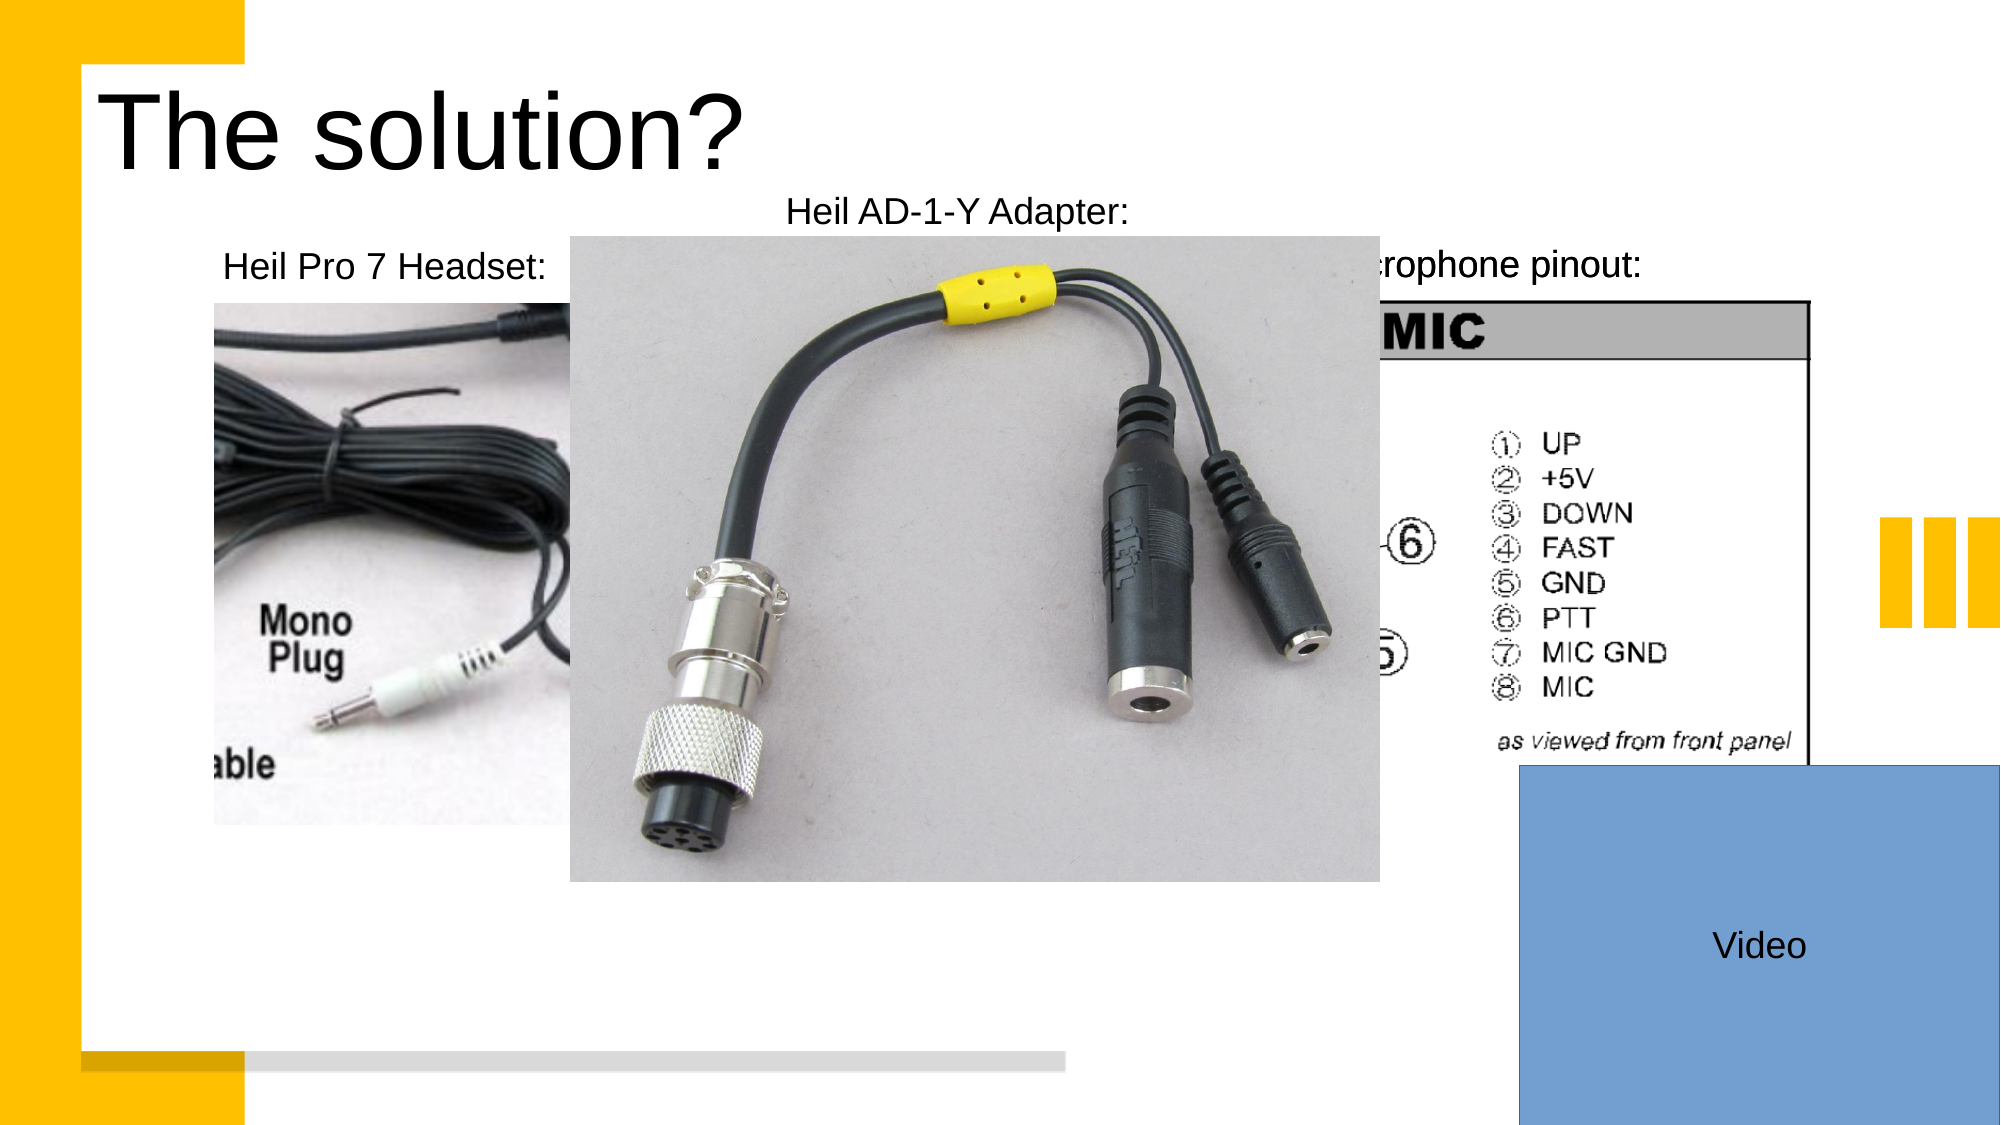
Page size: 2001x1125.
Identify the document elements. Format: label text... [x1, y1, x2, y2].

picture [214, 236, 1811, 882]
text_box Video [1519, 765, 2000, 1125]
text_box Heil Pro 7 Headset: [207, 238, 563, 296]
text_box Yaesu FT-920 Microphone pinout: [1381, 236, 1658, 294]
text_box [0, 0, 2000, 1125]
text_box The solution? [81, 64, 1921, 201]
text_box Heil AD-1-Y Adapter: [770, 183, 1145, 236]
